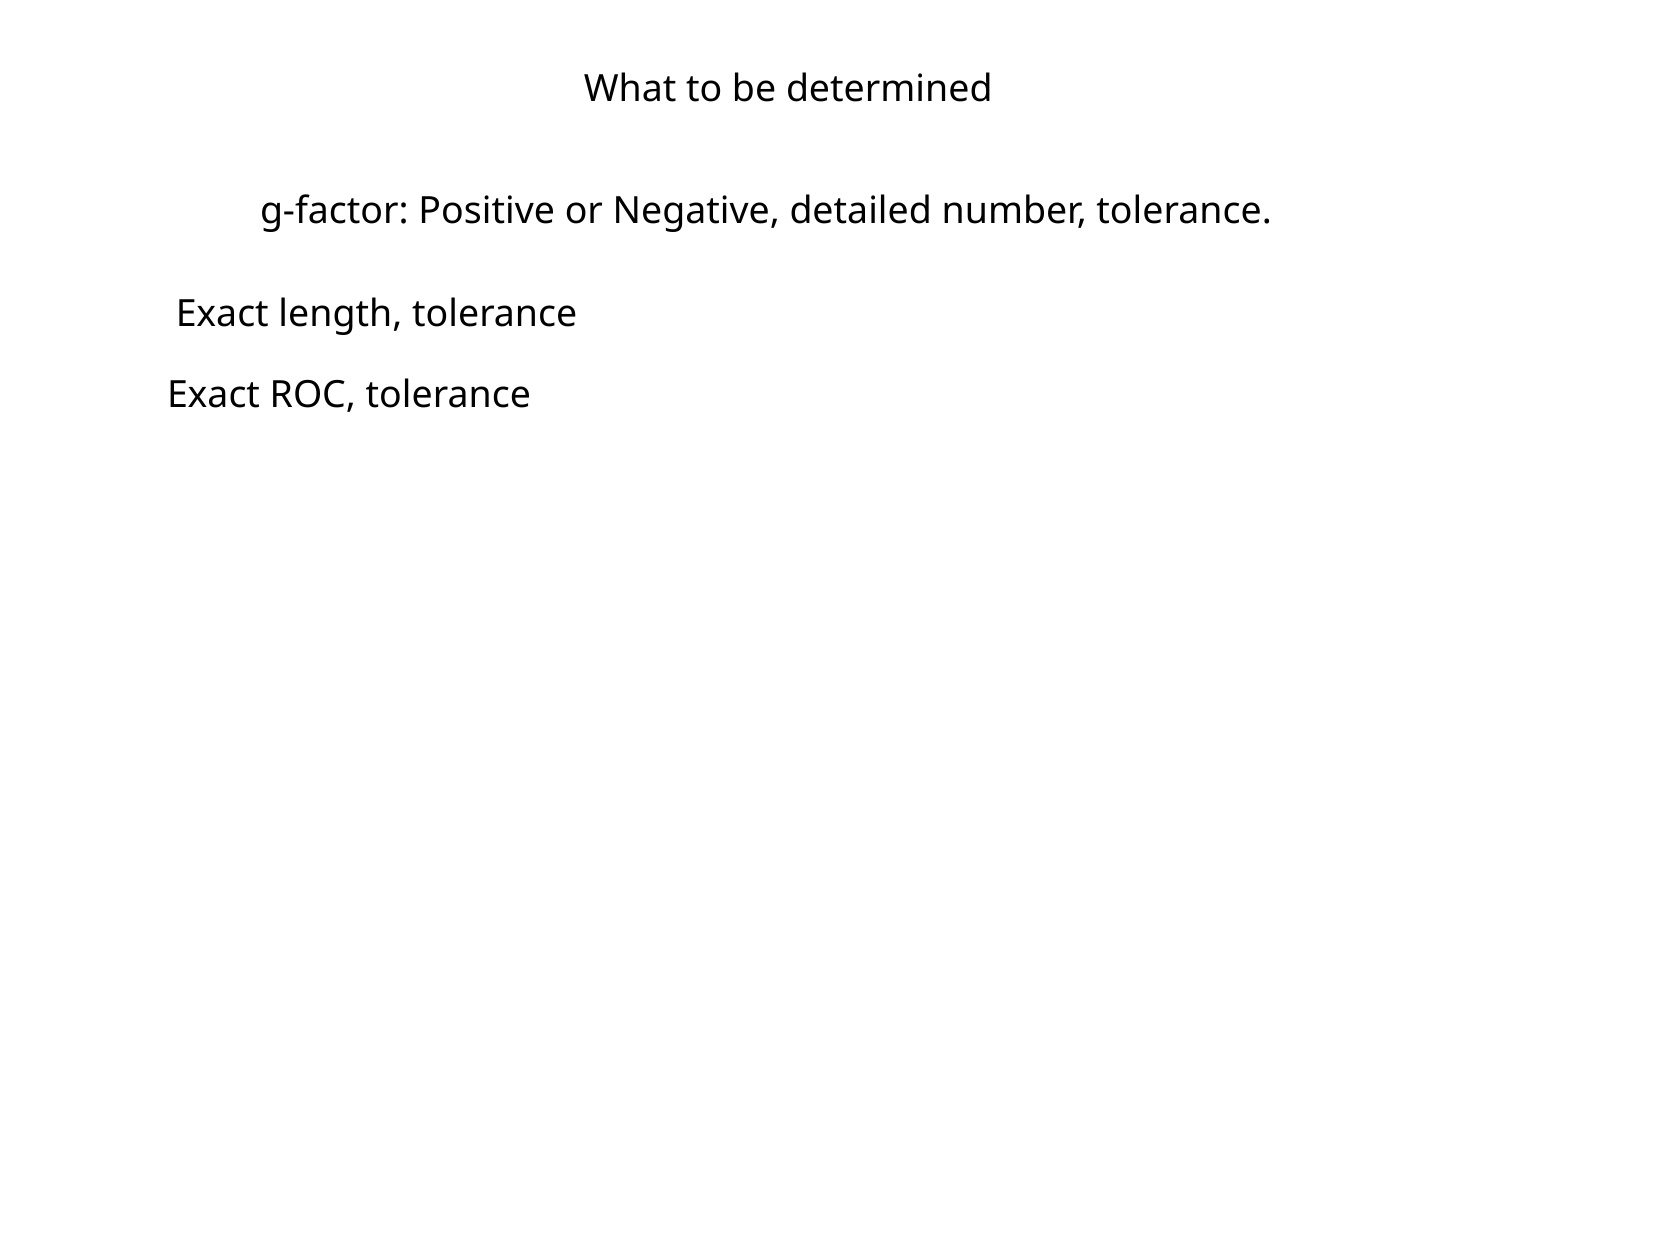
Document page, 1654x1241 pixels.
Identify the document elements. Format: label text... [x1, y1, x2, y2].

text_box Exact length, tolerance [161, 279, 593, 335]
text_box What to be determined [569, 53, 1005, 109]
text_box Exact ROC, tolerance [152, 359, 555, 415]
text_box g-factor: Positive or Negative, detailed number, tolerance. [245, 175, 1289, 231]
